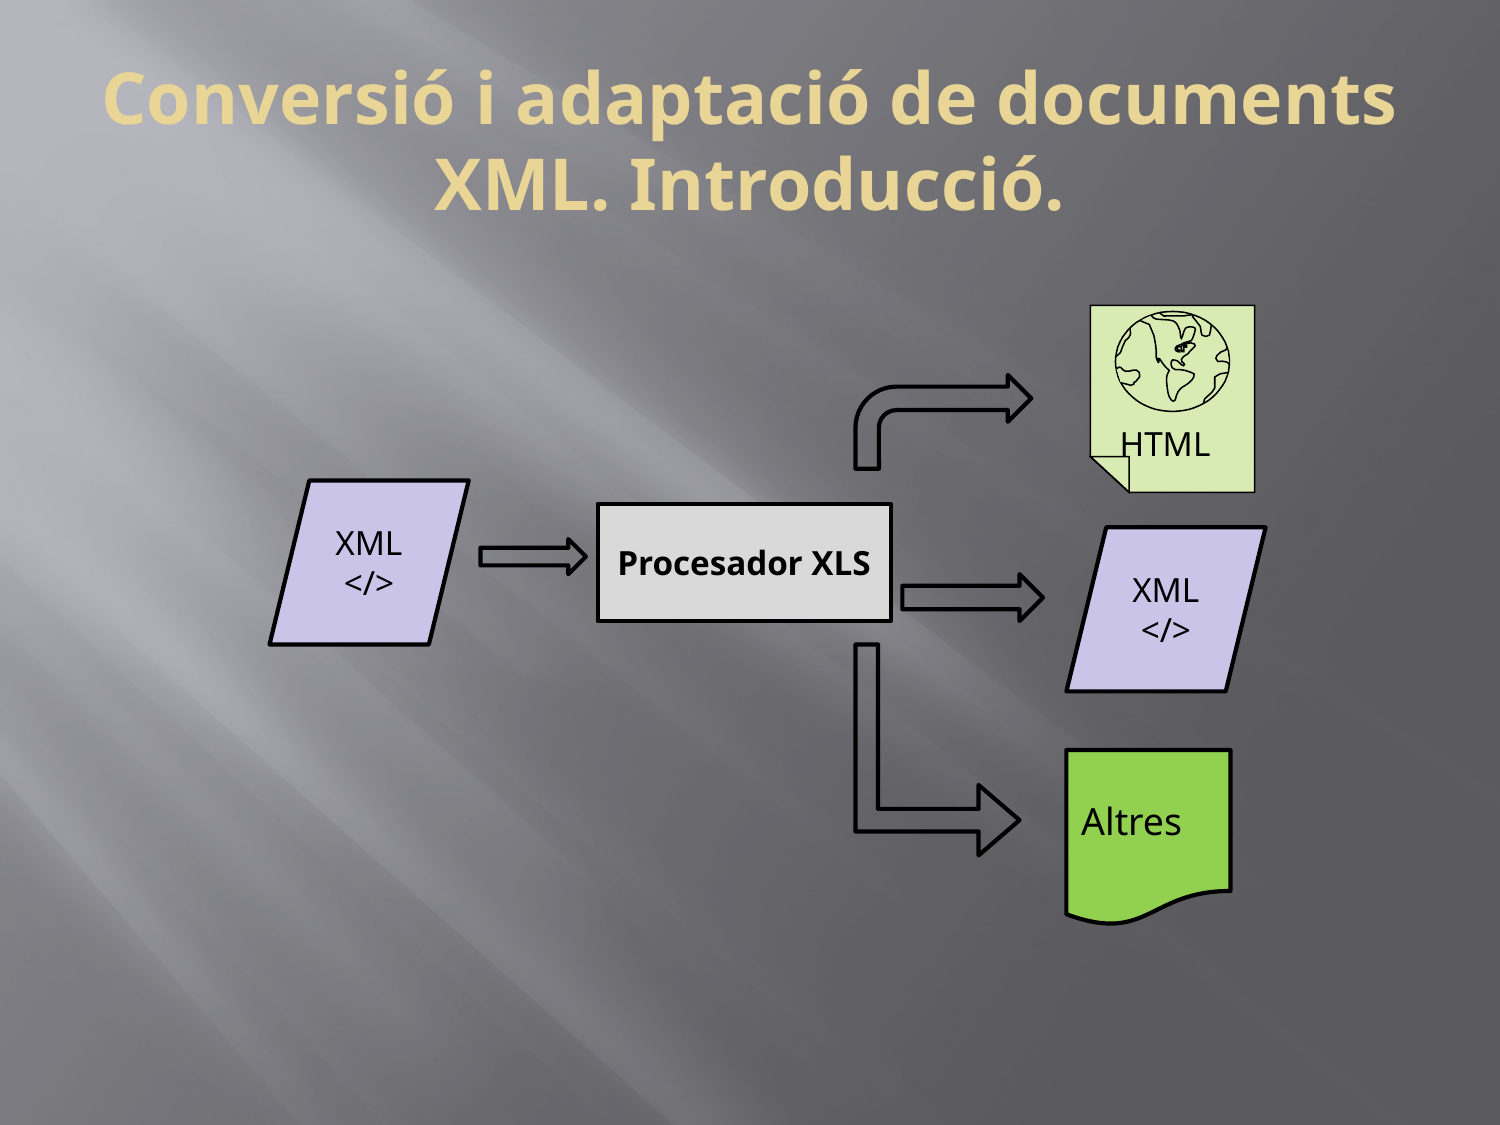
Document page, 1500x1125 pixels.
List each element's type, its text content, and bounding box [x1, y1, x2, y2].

text_box XML </> [1066, 527, 1266, 692]
text_box XML </> [269, 480, 469, 645]
title Conversió i adaptació de documents XML. Introducció. [75, 45, 1425, 233]
text_box Procesador XLS [598, 504, 891, 621]
text_box HTML [1090, 305, 1255, 493]
text_box Altres [1066, 750, 1231, 924]
picture [0, 0, 1500, 1125]
